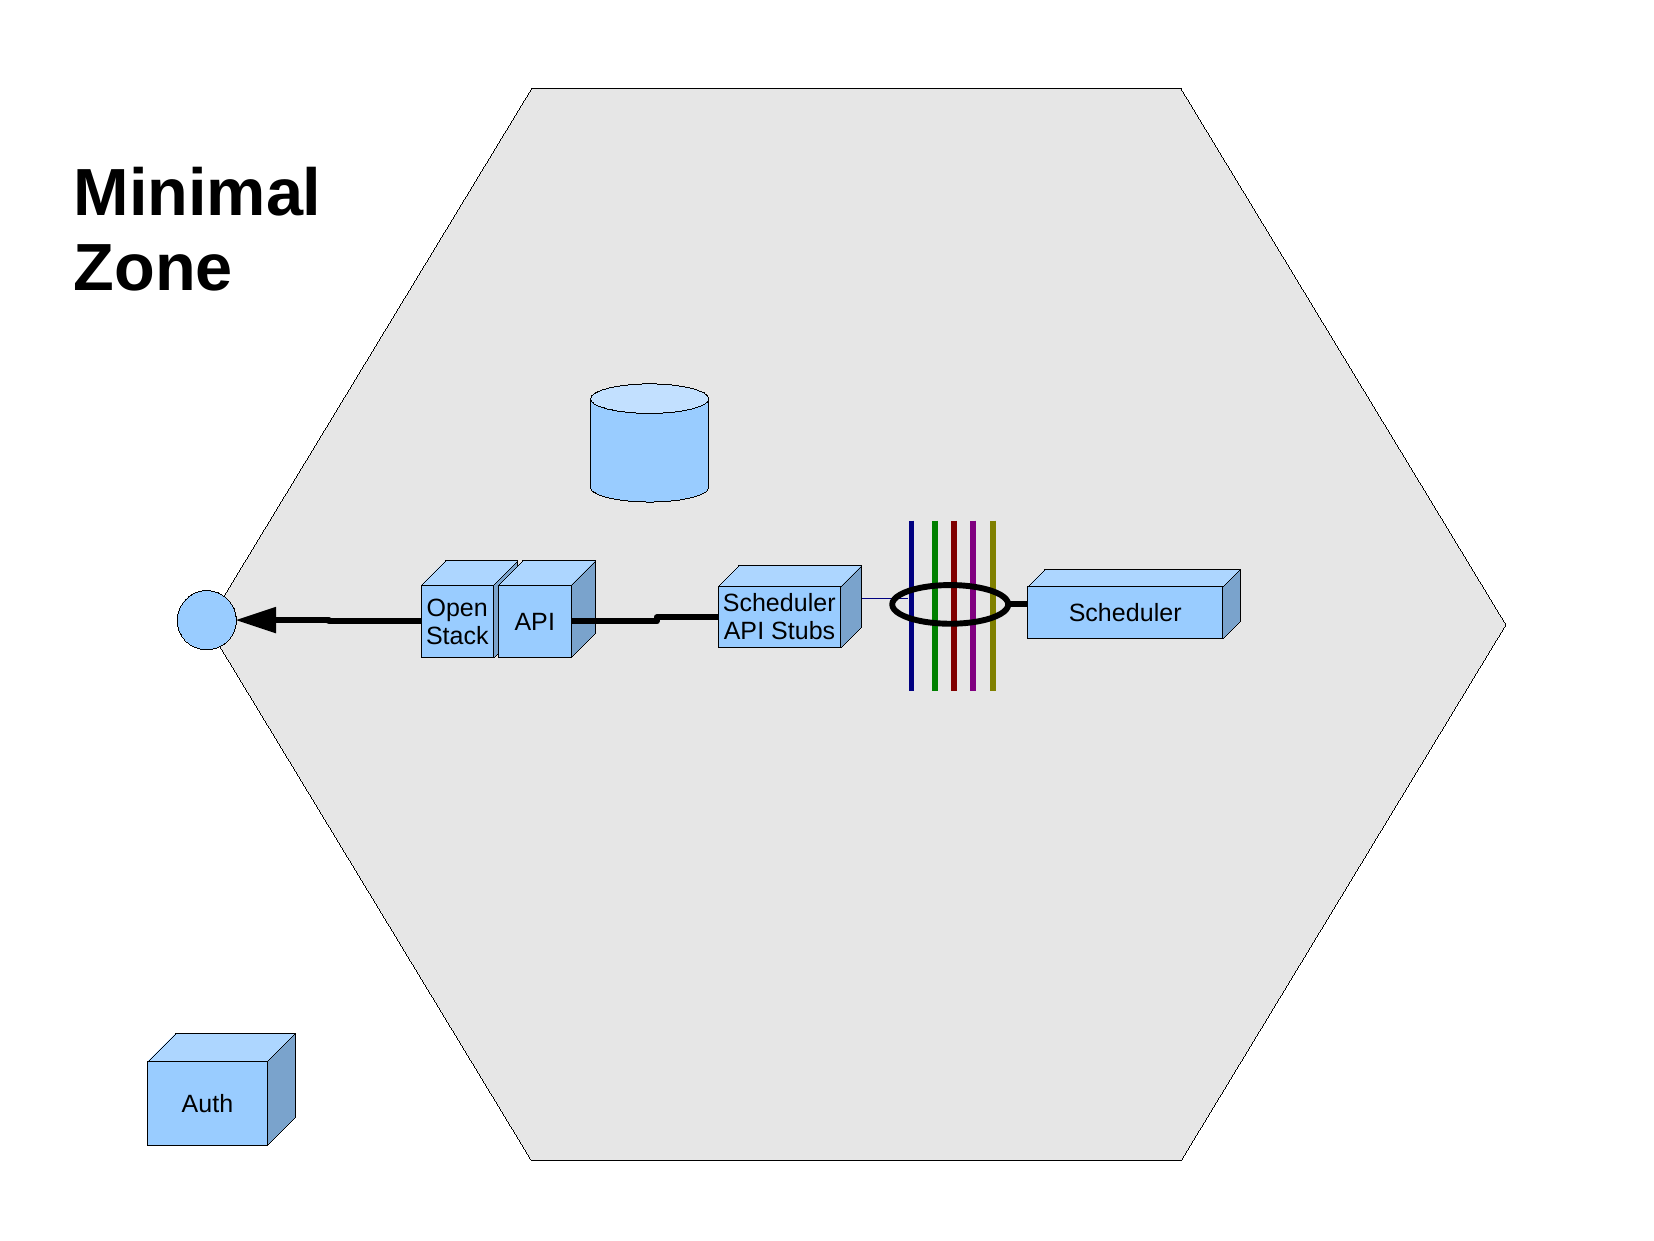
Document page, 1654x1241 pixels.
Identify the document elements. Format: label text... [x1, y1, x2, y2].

text_box Cost [498, 560, 595, 586]
text_box Auth [147, 1062, 267, 1146]
text_box Cost [147, 1033, 294, 1062]
text_box Scheduler [1027, 587, 1222, 639]
text_box Cost [1027, 569, 1239, 587]
text_box [177, 88, 1506, 1161]
text_box Cost [718, 565, 861, 587]
table_cell 23 [590, 383, 709, 414]
text_box Minimal Zone [59, 147, 337, 312]
text_box Cost [421, 560, 517, 586]
text_box Scheduler API Stubs [718, 587, 840, 648]
text_box API [498, 586, 571, 658]
text_box Open Stack [421, 586, 493, 658]
